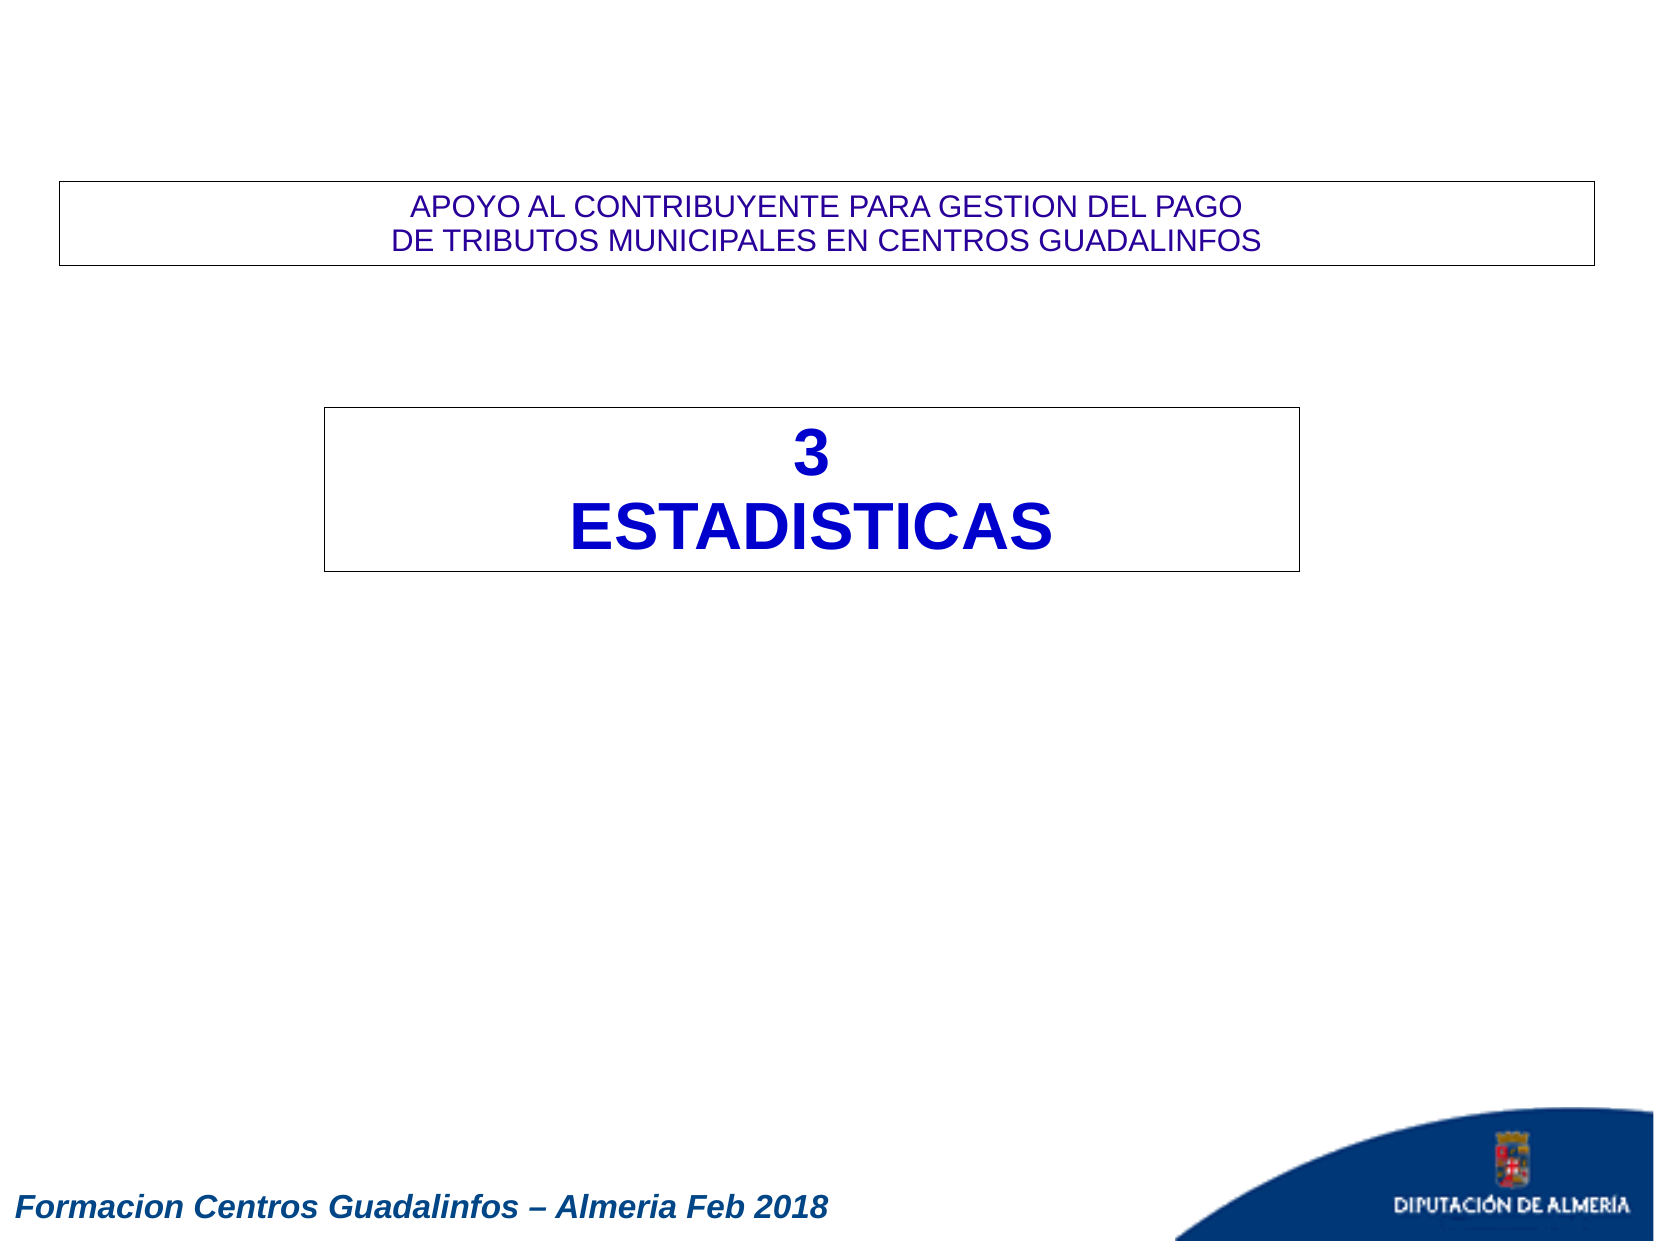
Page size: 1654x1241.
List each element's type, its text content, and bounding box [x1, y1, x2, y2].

text_box APOYO AL CONTRIBUYENTE PARA GESTION DEL PAGO DE TRIBUTOS MUNICIPALES EN CENTROS GUADALINFOS [59, 181, 1595, 266]
text_box 3 ESTADISTICAS [324, 407, 1300, 572]
picture [1175, 1107, 1654, 1241]
text_box Formacion Centros Guadalinfos – Almeria Feb 2018 [0, 1181, 845, 1234]
